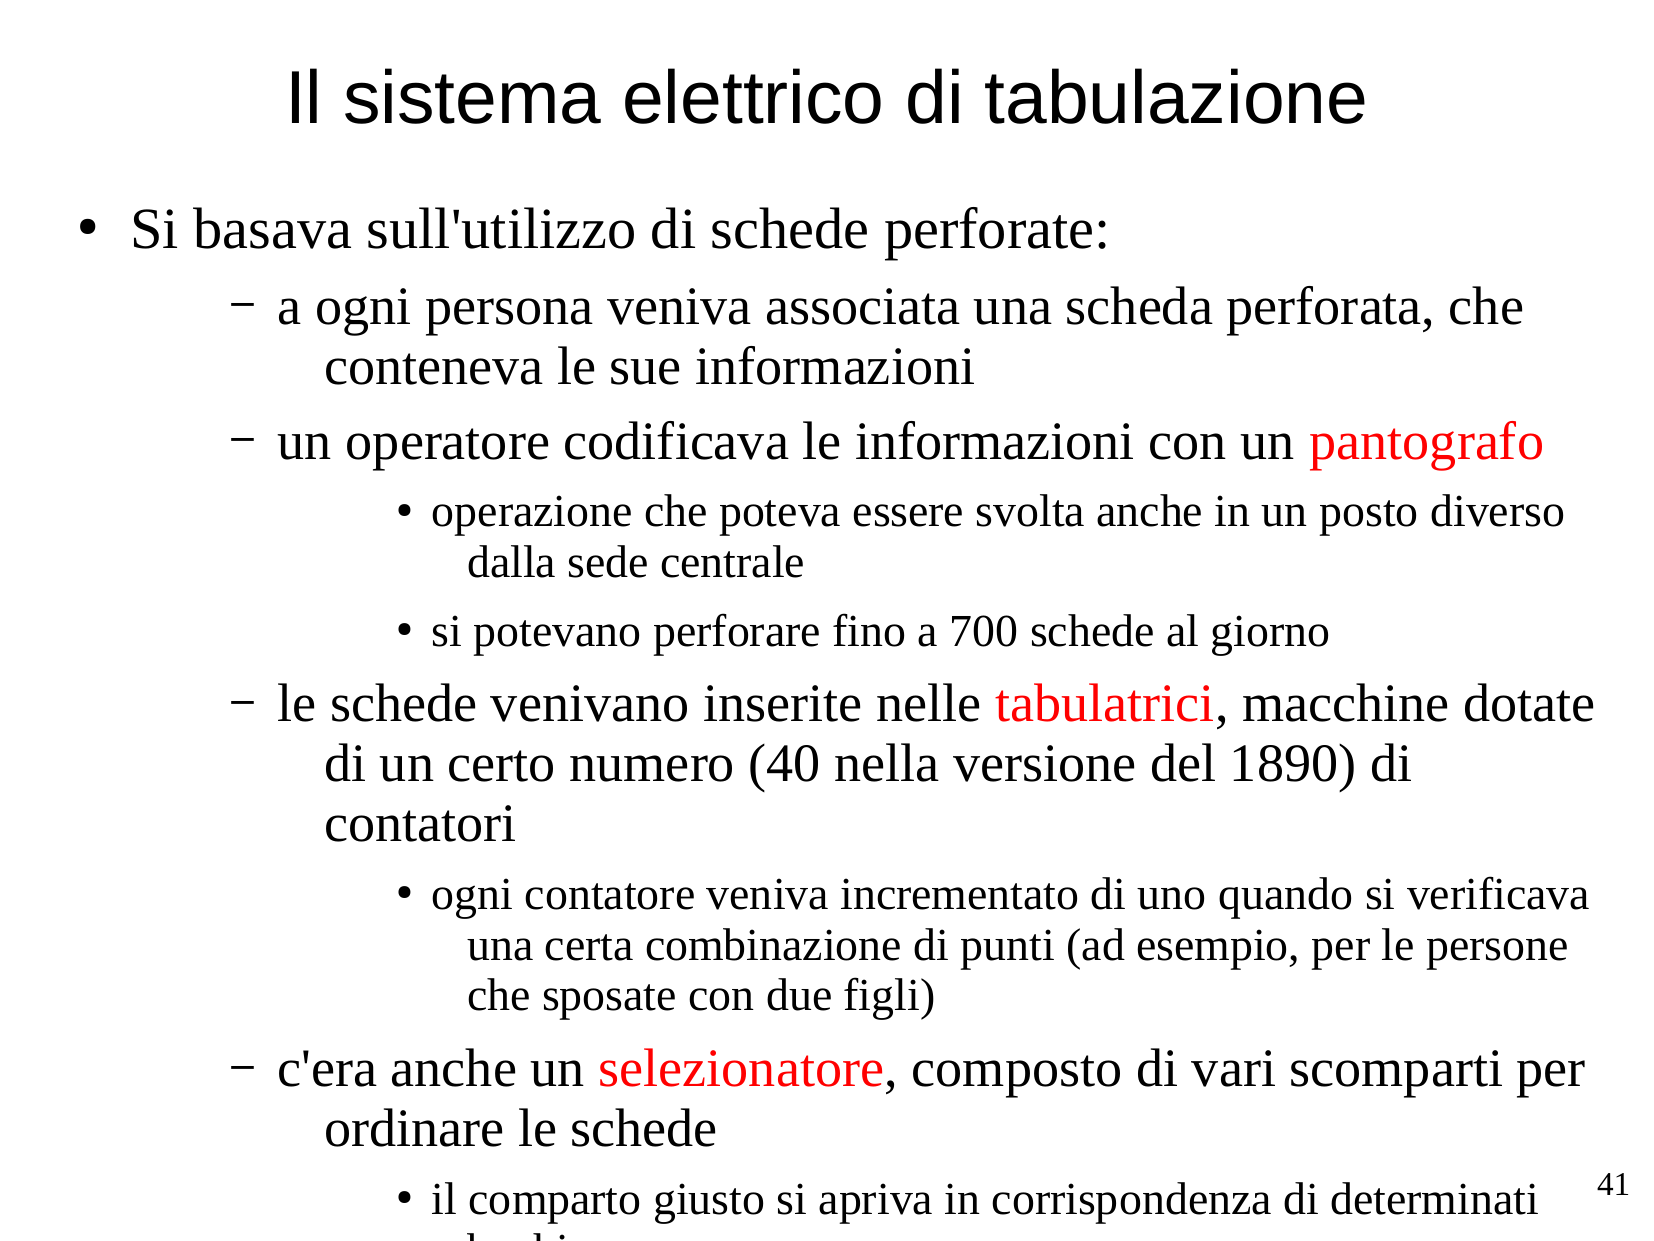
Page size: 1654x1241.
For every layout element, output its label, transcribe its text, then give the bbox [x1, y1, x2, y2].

list Si basava sull'utilizzo di schede perforate: a ogni persona veniva associata una scheda perforata, che conteneva le sue informazioni un operatore codificava le informazioni con un pantografo operazione che poteva essere svolta anche in un posto diverso dalla sede centrale si potevano perforare fino a 700 schede al giorno le schede venivano inserite nelle tabulatrici, macchine dotate di un certo numero (40 nella versione del 1890) di contatori ogni contatore veniva incrementato di uno quando si verificava una certa combinazione di punti (ad esempio, per le persone che sposate con due figli) c'era anche un selezionatore, composto di vari scomparti per ordinare le schede il comparto giusto si apriva in corrispondenza di determinati buchi [42, 196, 1612, 1187]
title Il sistema elettrico di tabulazione [37, 30, 1617, 166]
